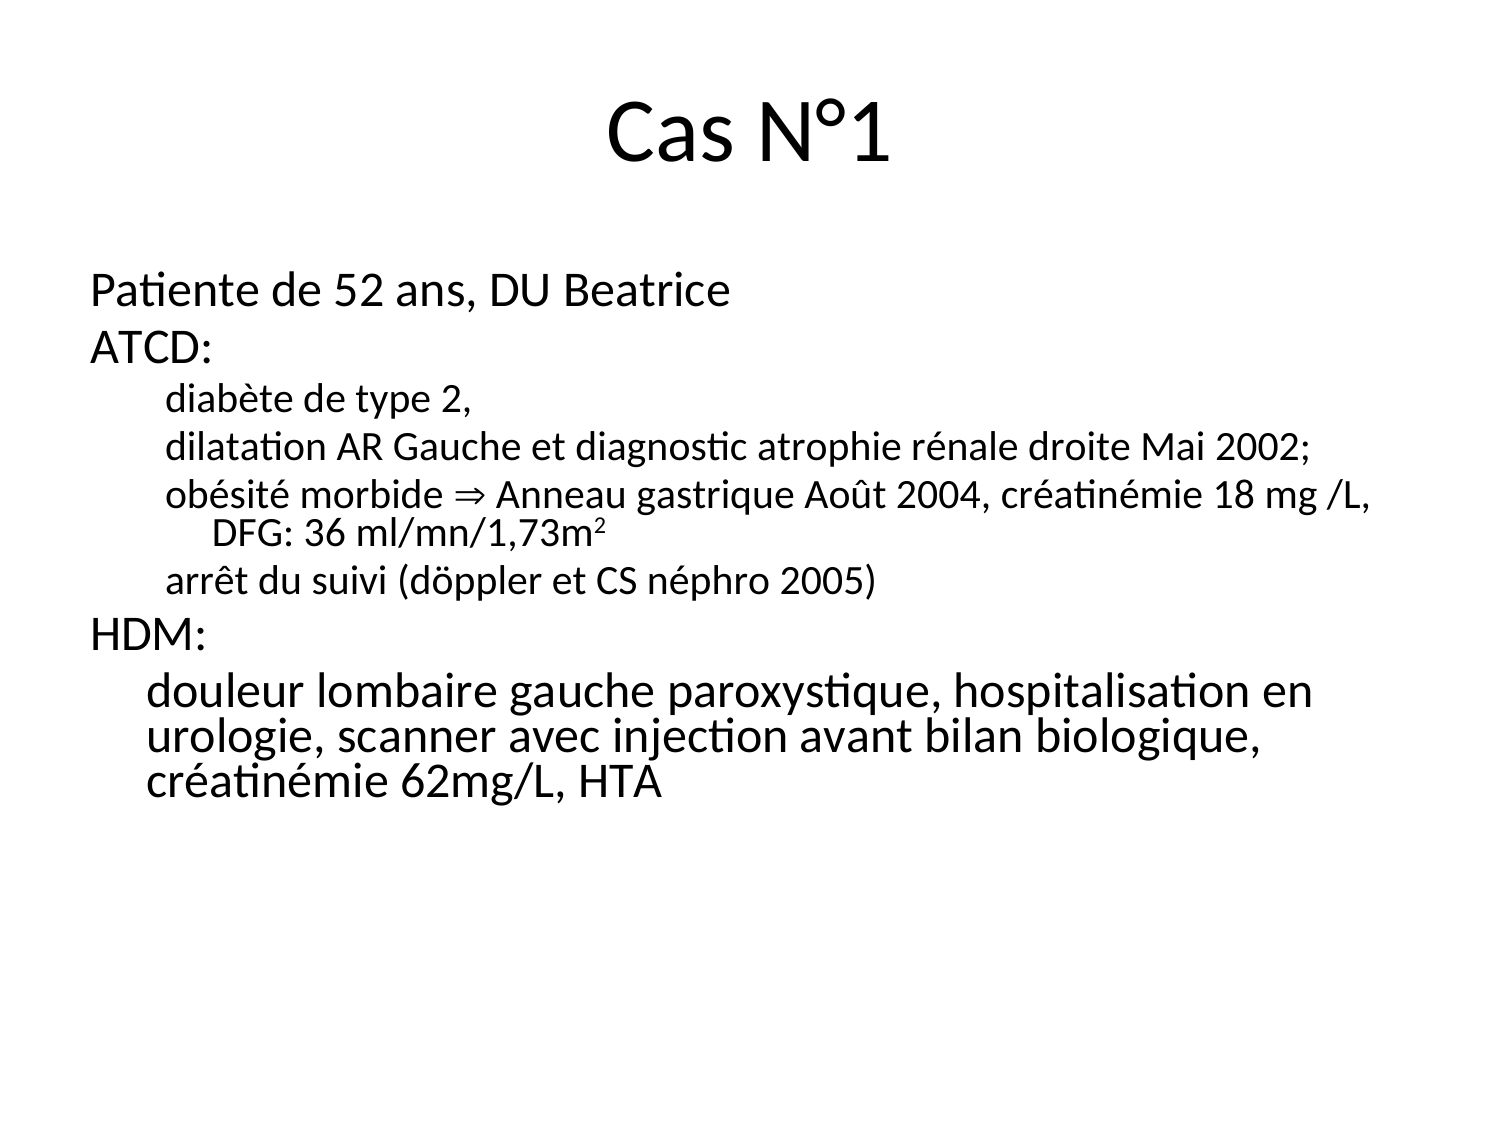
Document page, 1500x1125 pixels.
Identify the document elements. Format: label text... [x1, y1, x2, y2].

title Cas N°1 [75, 45, 1426, 233]
list Patiente de 52 ans, DU Beatrice ATCD: diabète de type 2, dilatation AR Gauche et diagnostic atrophie rénale droite Mai 2002; obésité morbide  Anneau gastrique Août 2004, créatinémie 18 mg /L, DFG: 36 ml/mn/1,73m2 arrêt du suivi (döppler et CS néphro 2005) HDM: douleur lombaire gauche paroxystique, hospitalisation en urologie, scanner avec injection avant bilan biologique, créatinémie 62mg/L, HTA [75, 262, 1426, 1006]
